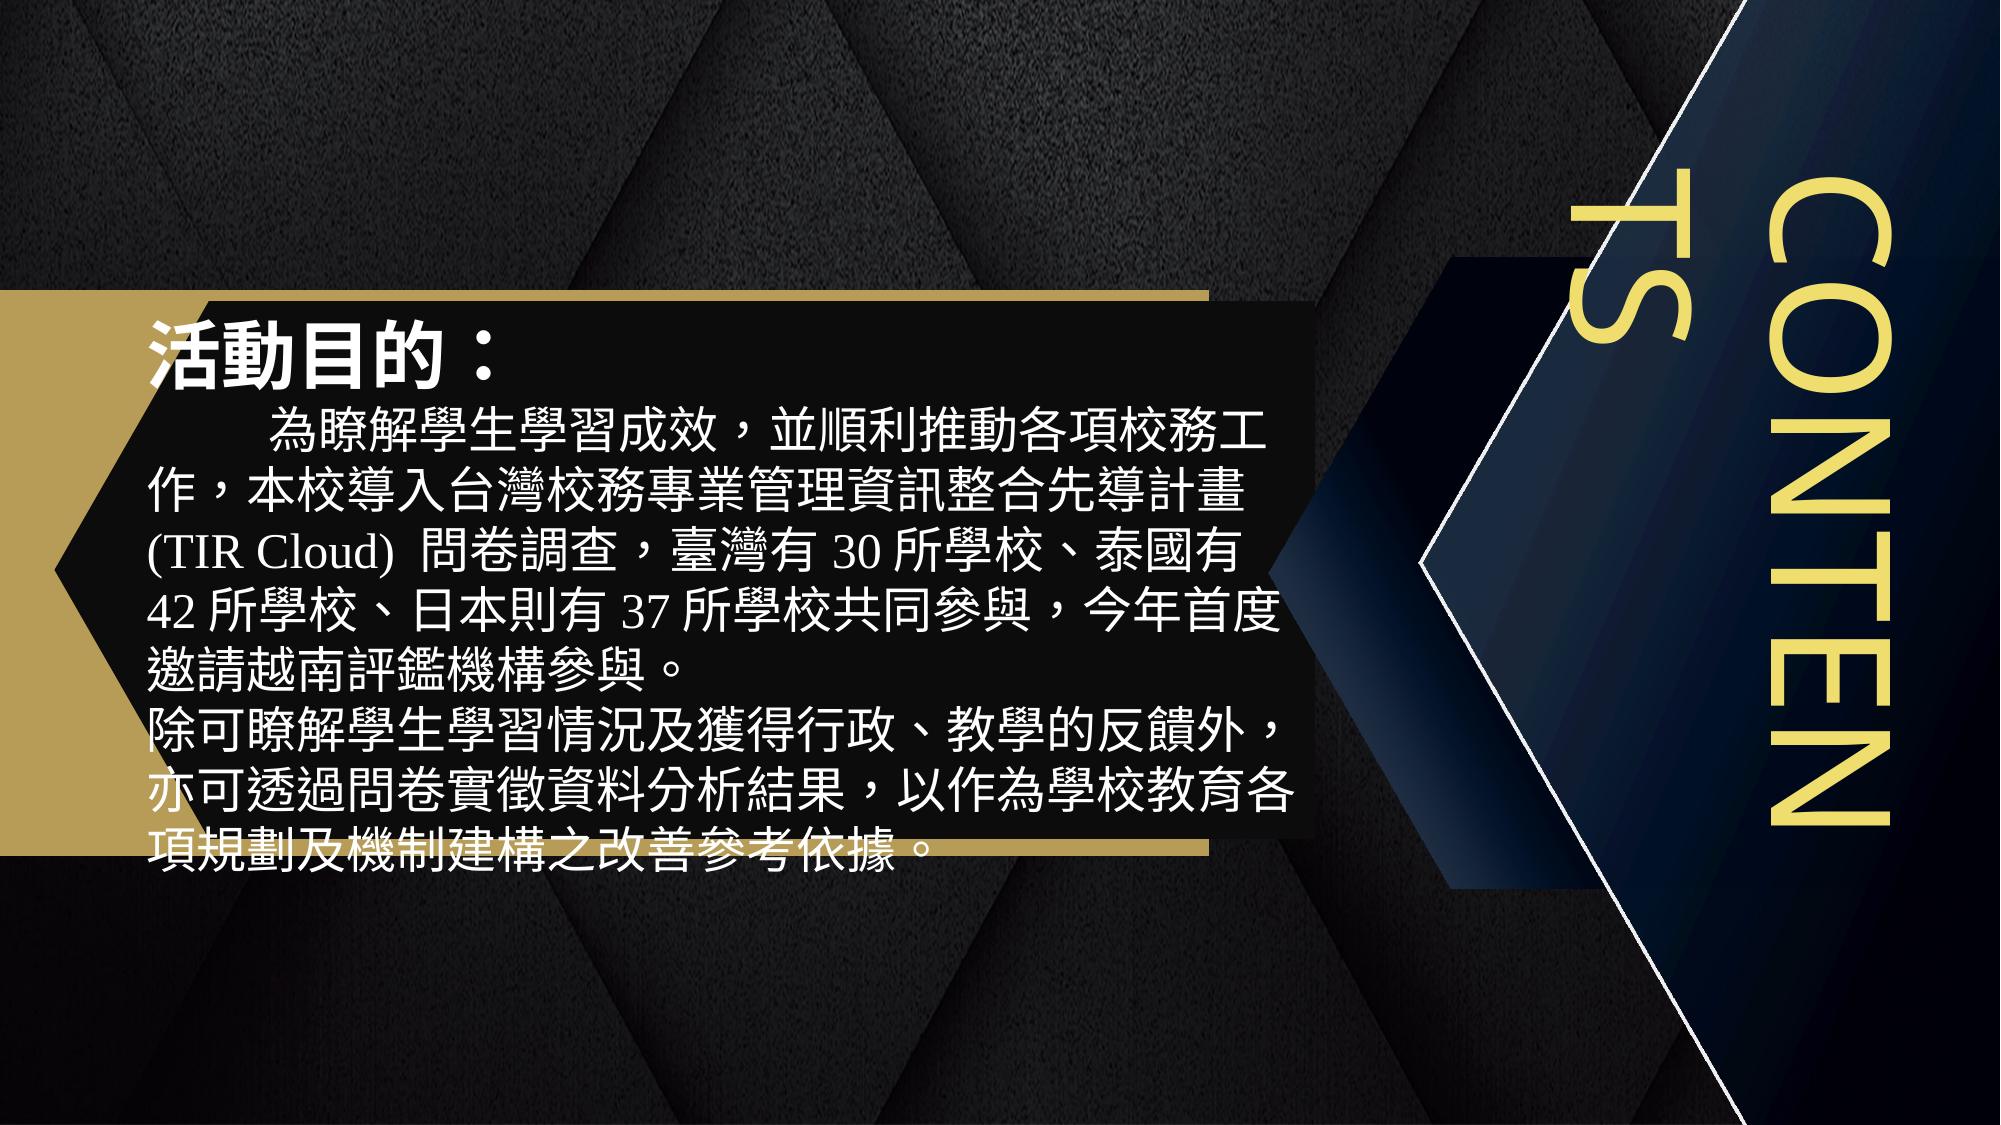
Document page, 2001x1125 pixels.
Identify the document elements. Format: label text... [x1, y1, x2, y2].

text_box [808, 839, 823, 853]
text_box [241, 839, 279, 856]
text_box [172, 839, 189, 844]
text_box [660, 847, 682, 852]
text_box [531, 839, 582, 856]
text_box [573, 839, 614, 856]
text_box [357, 839, 377, 856]
text_box [414, 839, 430, 856]
text_box [636, 839, 712, 856]
text_box [385, 839, 410, 856]
text_box [916, 844, 926, 854]
text_box [328, 839, 353, 856]
text_box [210, 839, 220, 856]
text_box [706, 839, 719, 844]
text_box [433, 839, 439, 856]
text_box 活動目的： 為瞭解學生學習成效，並順利推動各項校務工作，本校導入台灣校務專業管理資訊整合先導計畫(TIR Cloud) 問卷調查，臺灣有30所學校、泰國有42所學校、日本則有37所學校共同參與，今年首度邀請越南評鑑機構參與。 除可瞭解學生學習情況及獲得行政、教學的反饋外，亦可透過問卷實徵資料分析結果，以作為學校教育各項規劃及機制建構之改善參考依據。 [54, 301, 1268, 839]
text_box [626, 839, 636, 855]
text_box [0, 290, 1209, 856]
text_box [494, 647, 694, 784]
text_box [311, 846, 319, 856]
text_box [282, 839, 288, 856]
picture [172, 856, 189, 860]
text_box [313, 839, 325, 843]
text_box [442, 839, 459, 856]
text_box [604, 845, 627, 856]
text_box [820, 843, 830, 856]
text_box [479, 839, 505, 856]
text_box [172, 847, 189, 852]
text_box [702, 843, 741, 856]
text_box [318, 846, 337, 856]
text_box [858, 839, 864, 856]
text_box [223, 839, 238, 844]
text_box CONTENTS [1728, 153, 1946, 932]
text_box [867, 839, 1209, 856]
text_box [292, 839, 309, 856]
text_box [828, 839, 854, 856]
picture [0, 0, 2000, 1125]
text_box [509, 839, 527, 856]
text_box [379, 839, 387, 852]
text_box [456, 839, 475, 856]
text_box [730, 839, 769, 856]
text_box [223, 847, 238, 852]
text_box [765, 839, 804, 856]
